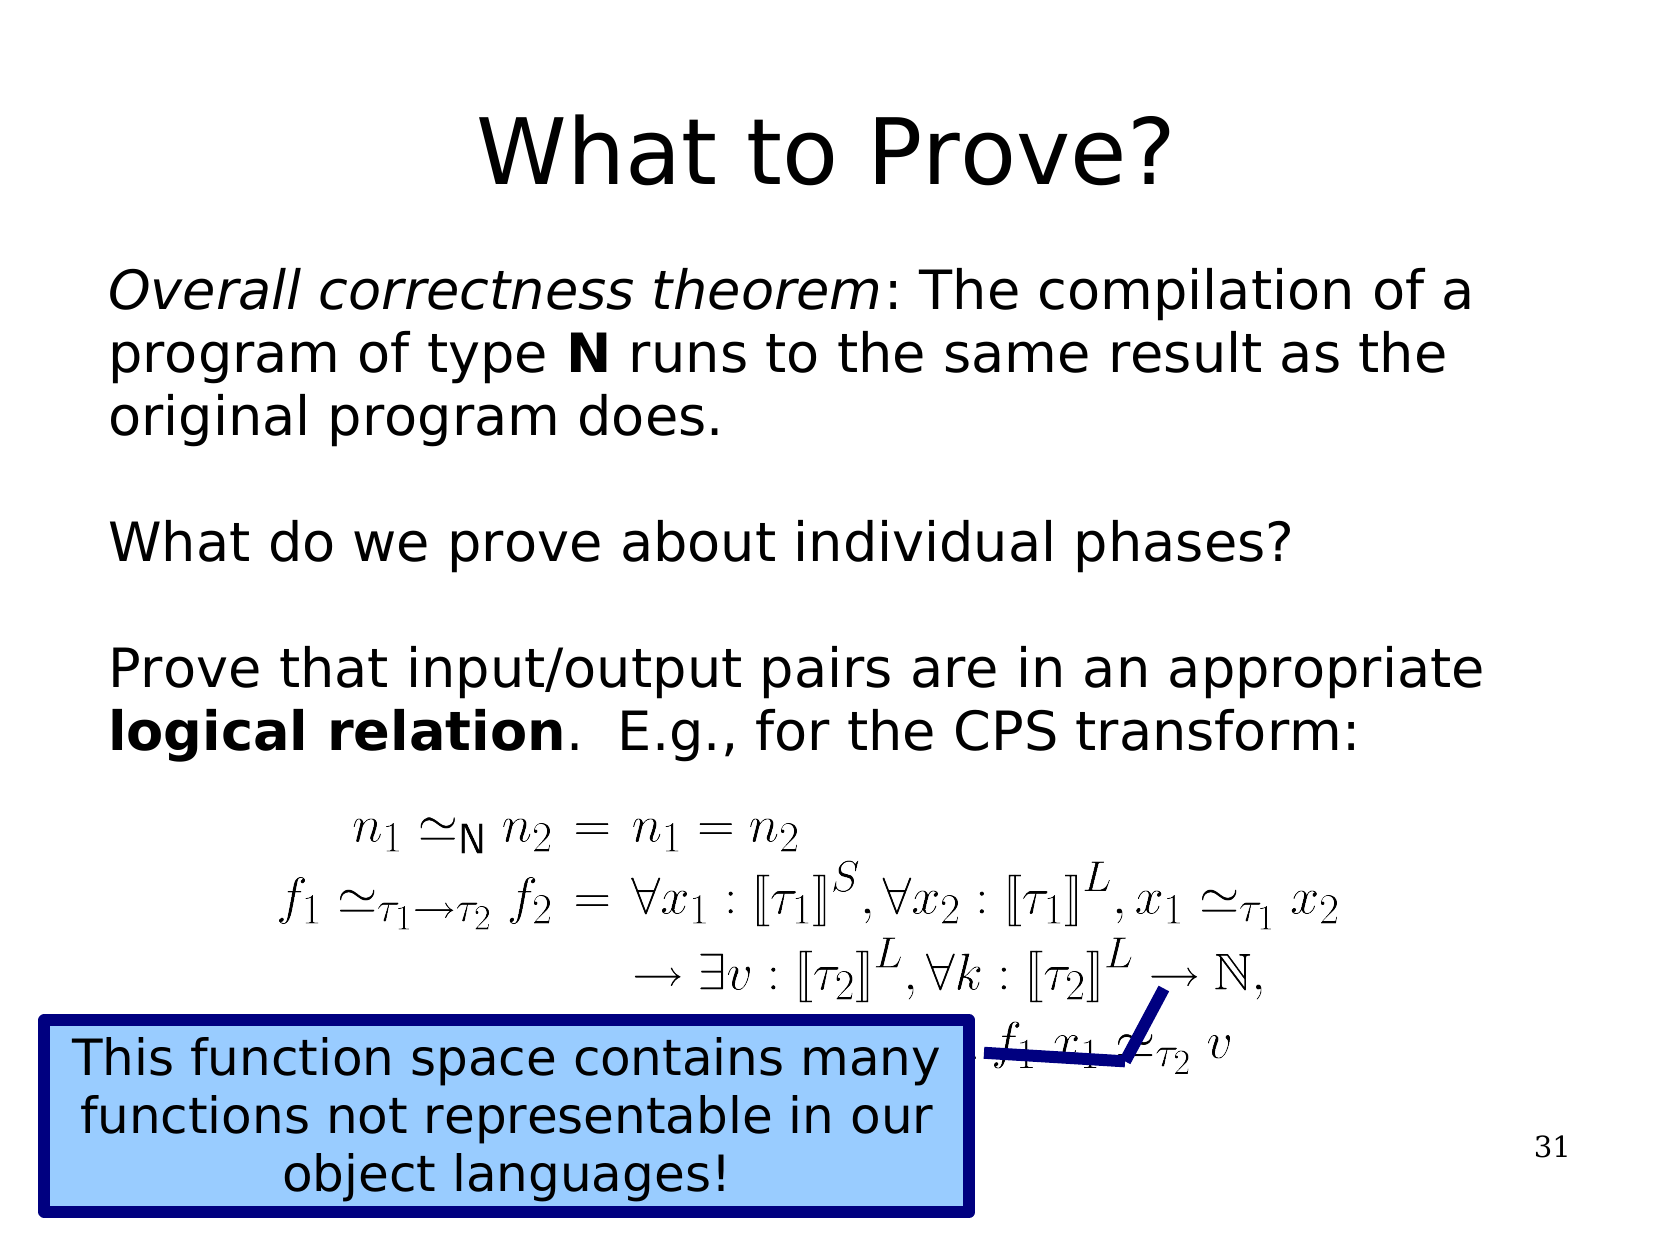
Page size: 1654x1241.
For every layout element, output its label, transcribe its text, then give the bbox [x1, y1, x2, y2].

text_box Overall correctness theorem: The compilation of a program of type N runs to the same result as the original program does. What do we prove about individual phases? Prove that input/output pairs are in an appropriate logical relation. E.g., for the CPS transform: [93, 251, 1505, 771]
title What to Prove? [82, 56, 1571, 250]
text_box This function space contains many functions not representable in our object languages! [44, 1020, 969, 1212]
picture [279, 817, 1337, 1074]
